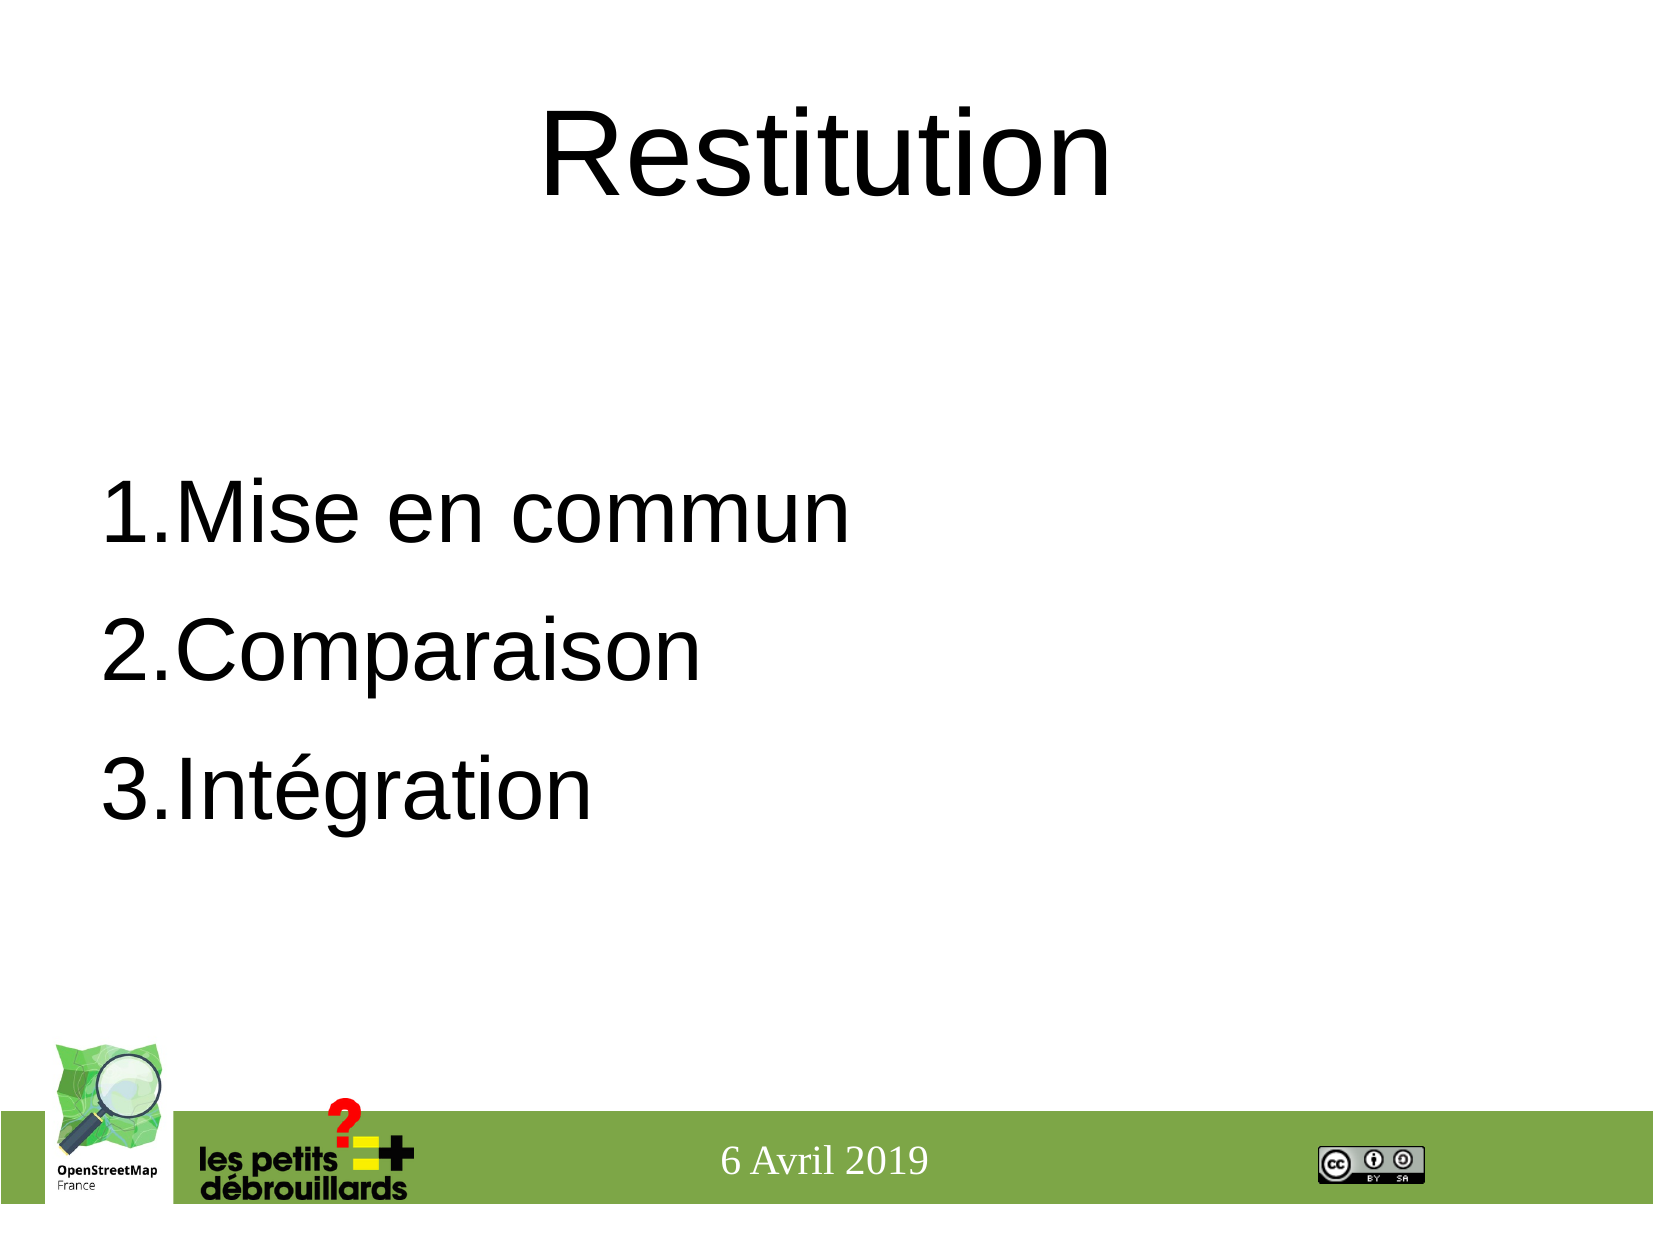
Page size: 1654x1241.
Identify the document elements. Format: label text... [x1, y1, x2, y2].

picture [1318, 1146, 1425, 1184]
title Restitution [82, 49, 1571, 257]
picture [200, 1098, 414, 1200]
list Mise en commun Comparaison Intégration [82, 290, 1571, 1010]
picture [45, 1027, 174, 1205]
